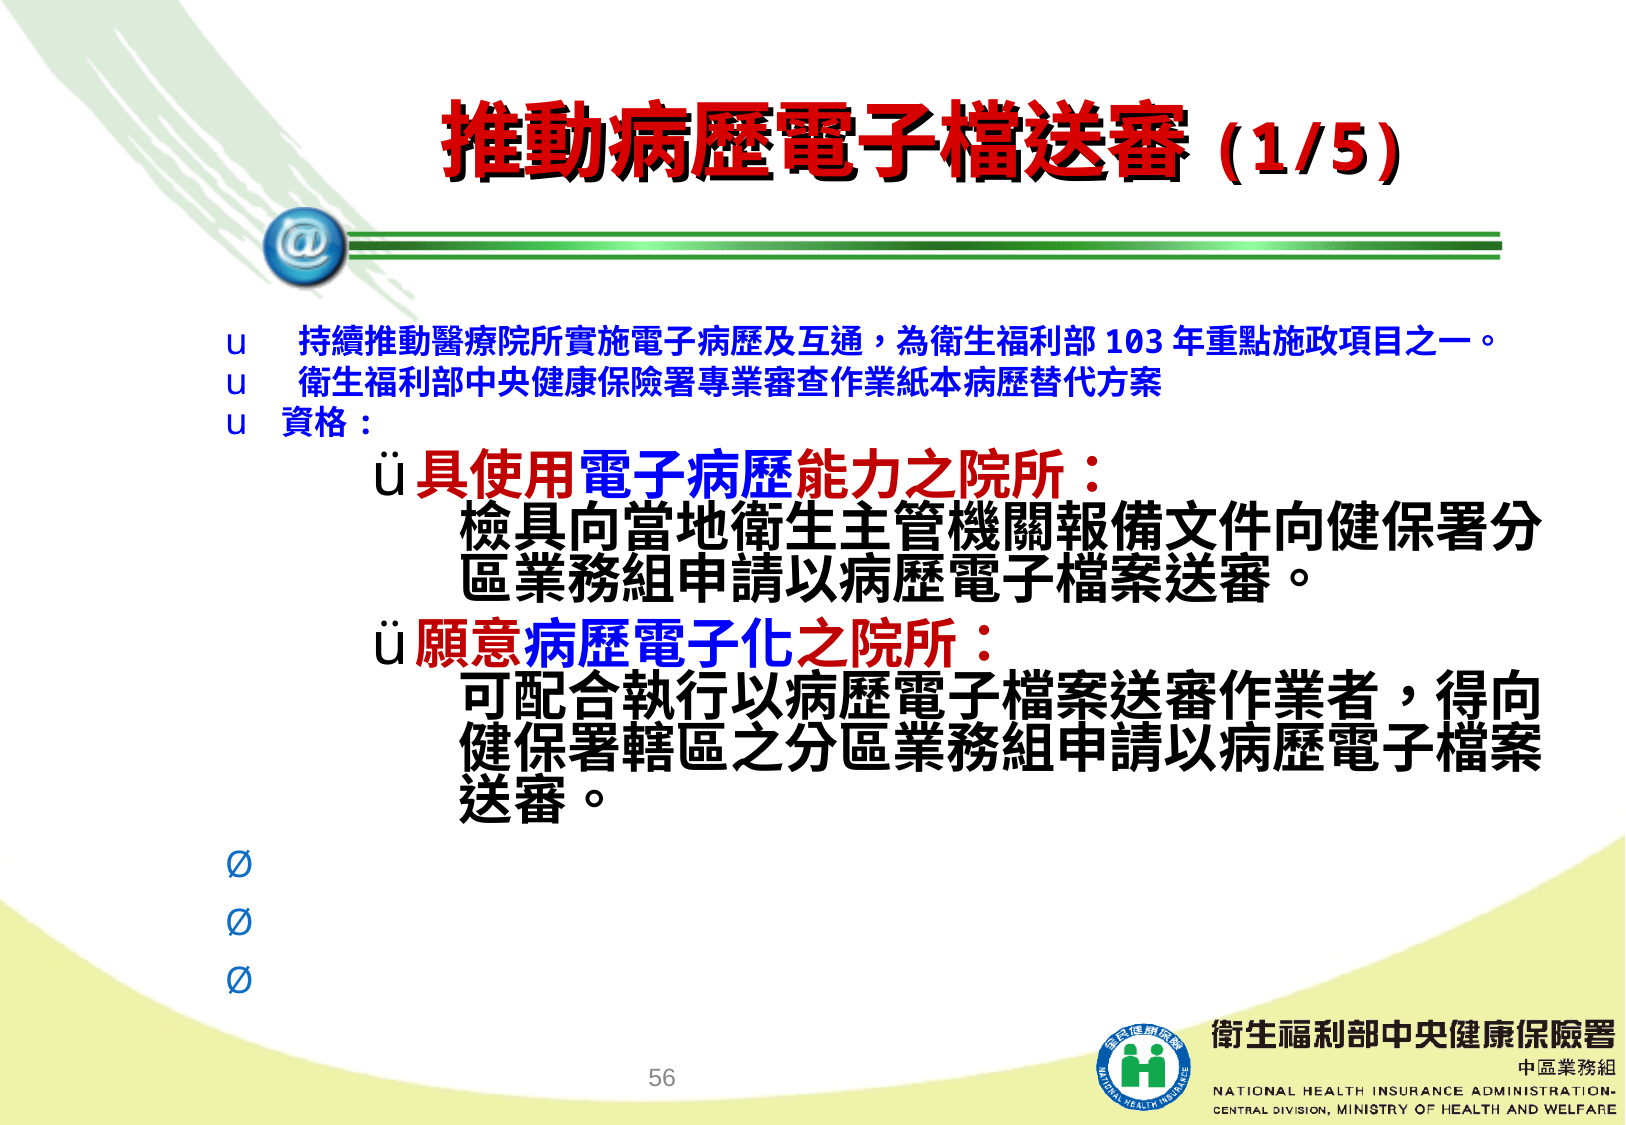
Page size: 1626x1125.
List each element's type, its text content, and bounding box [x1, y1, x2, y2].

title 推動病歷電子檔送審(1/5) [304, 66, 1544, 209]
text_box [633, 1046, 1013, 1107]
list 持續推動醫療院所實施電子病歷及互通，為衛生福利部103年重點施政項目之一。 衛生福利部中央健康保險署專業審查作業紙本病歷替代方案 資格: 具使用電子病歷能力之院所： 檢具向當地衛生主管機關報備文件向健保署分區業務組申請以病歷電子檔案送審。 願意病歷電子化之院所： 可配合執行以病歷電子檔案送審作業者，得向健保署轄區之分區業務組申請以病歷電子檔案送審。 [210, 320, 1581, 1035]
